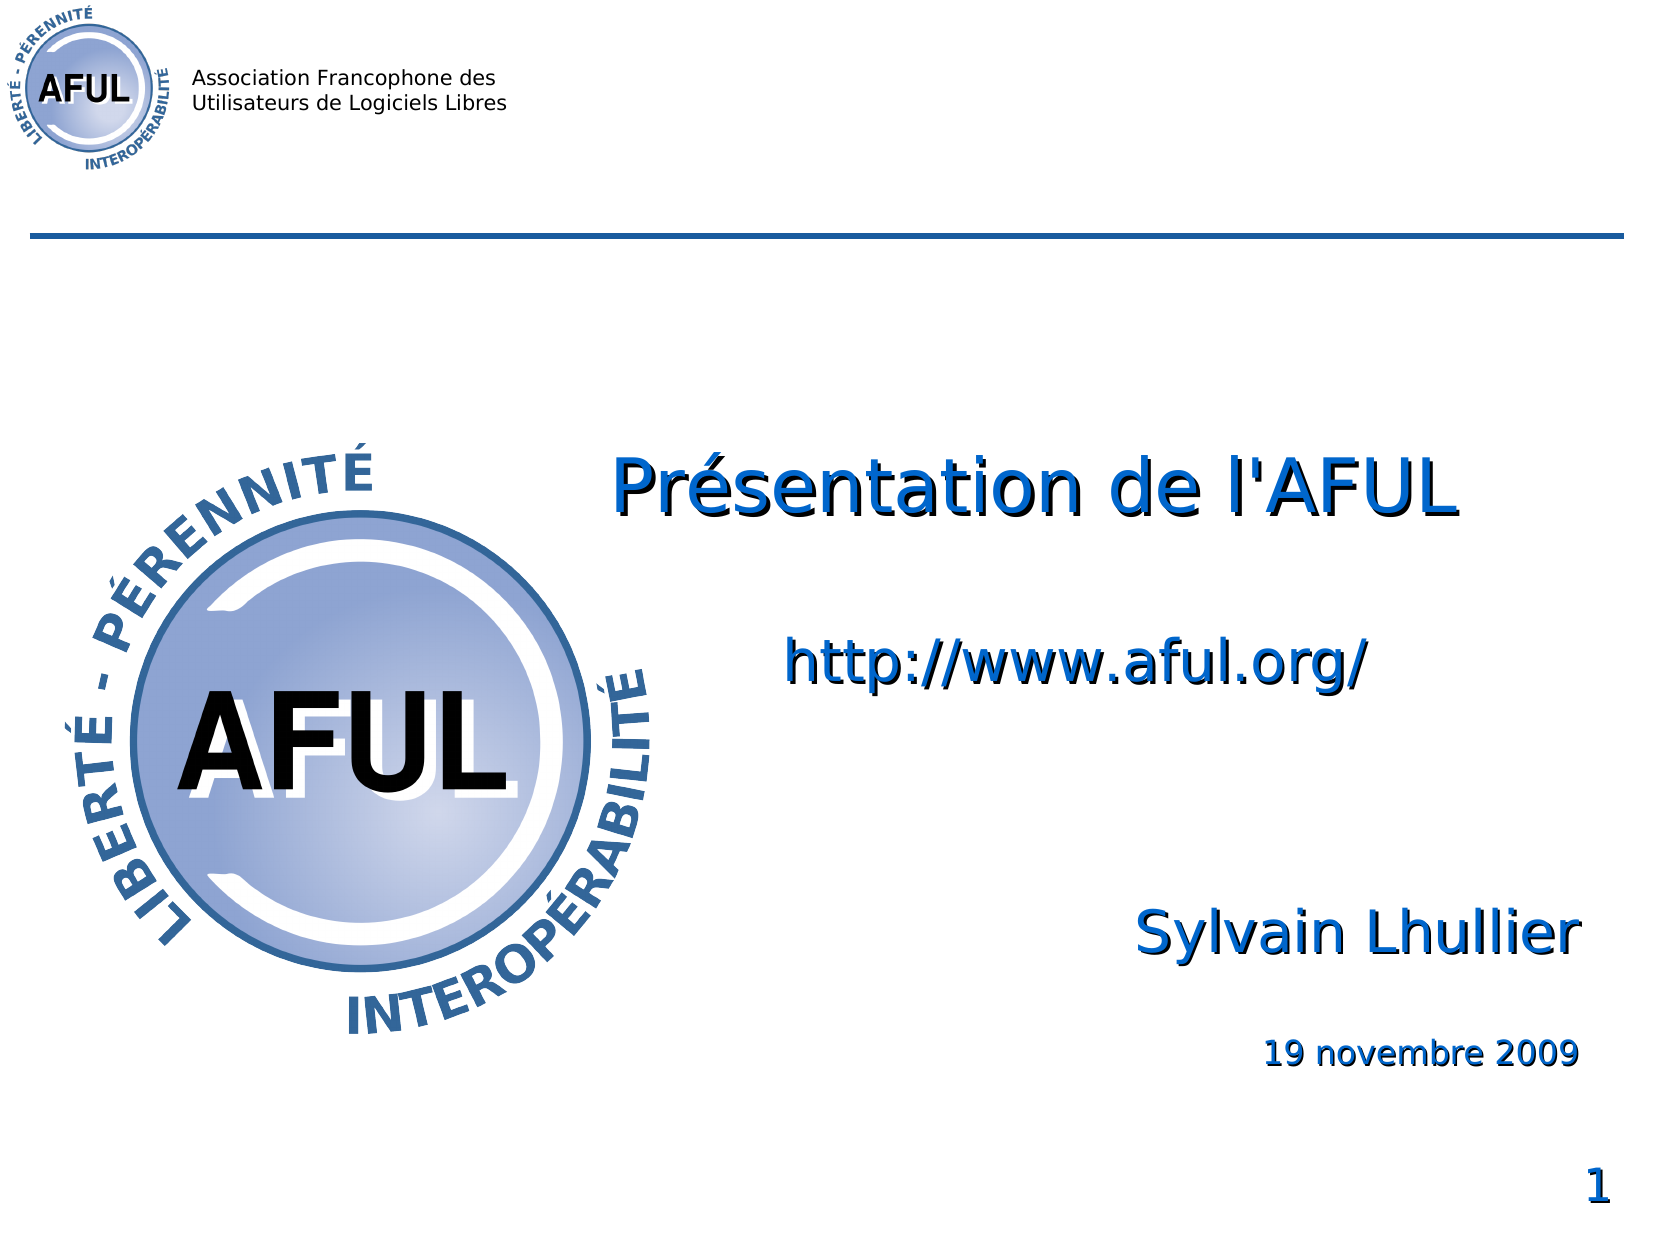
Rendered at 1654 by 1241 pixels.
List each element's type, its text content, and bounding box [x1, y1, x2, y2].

picture [0, 0, 178, 178]
picture [59, 442, 650, 1034]
text_box http://www.aful.org/ Sylvain Lhullier 19 novembre 2009 [767, 620, 1595, 1123]
title Présentation de l'AFUL [650, 442, 1595, 531]
